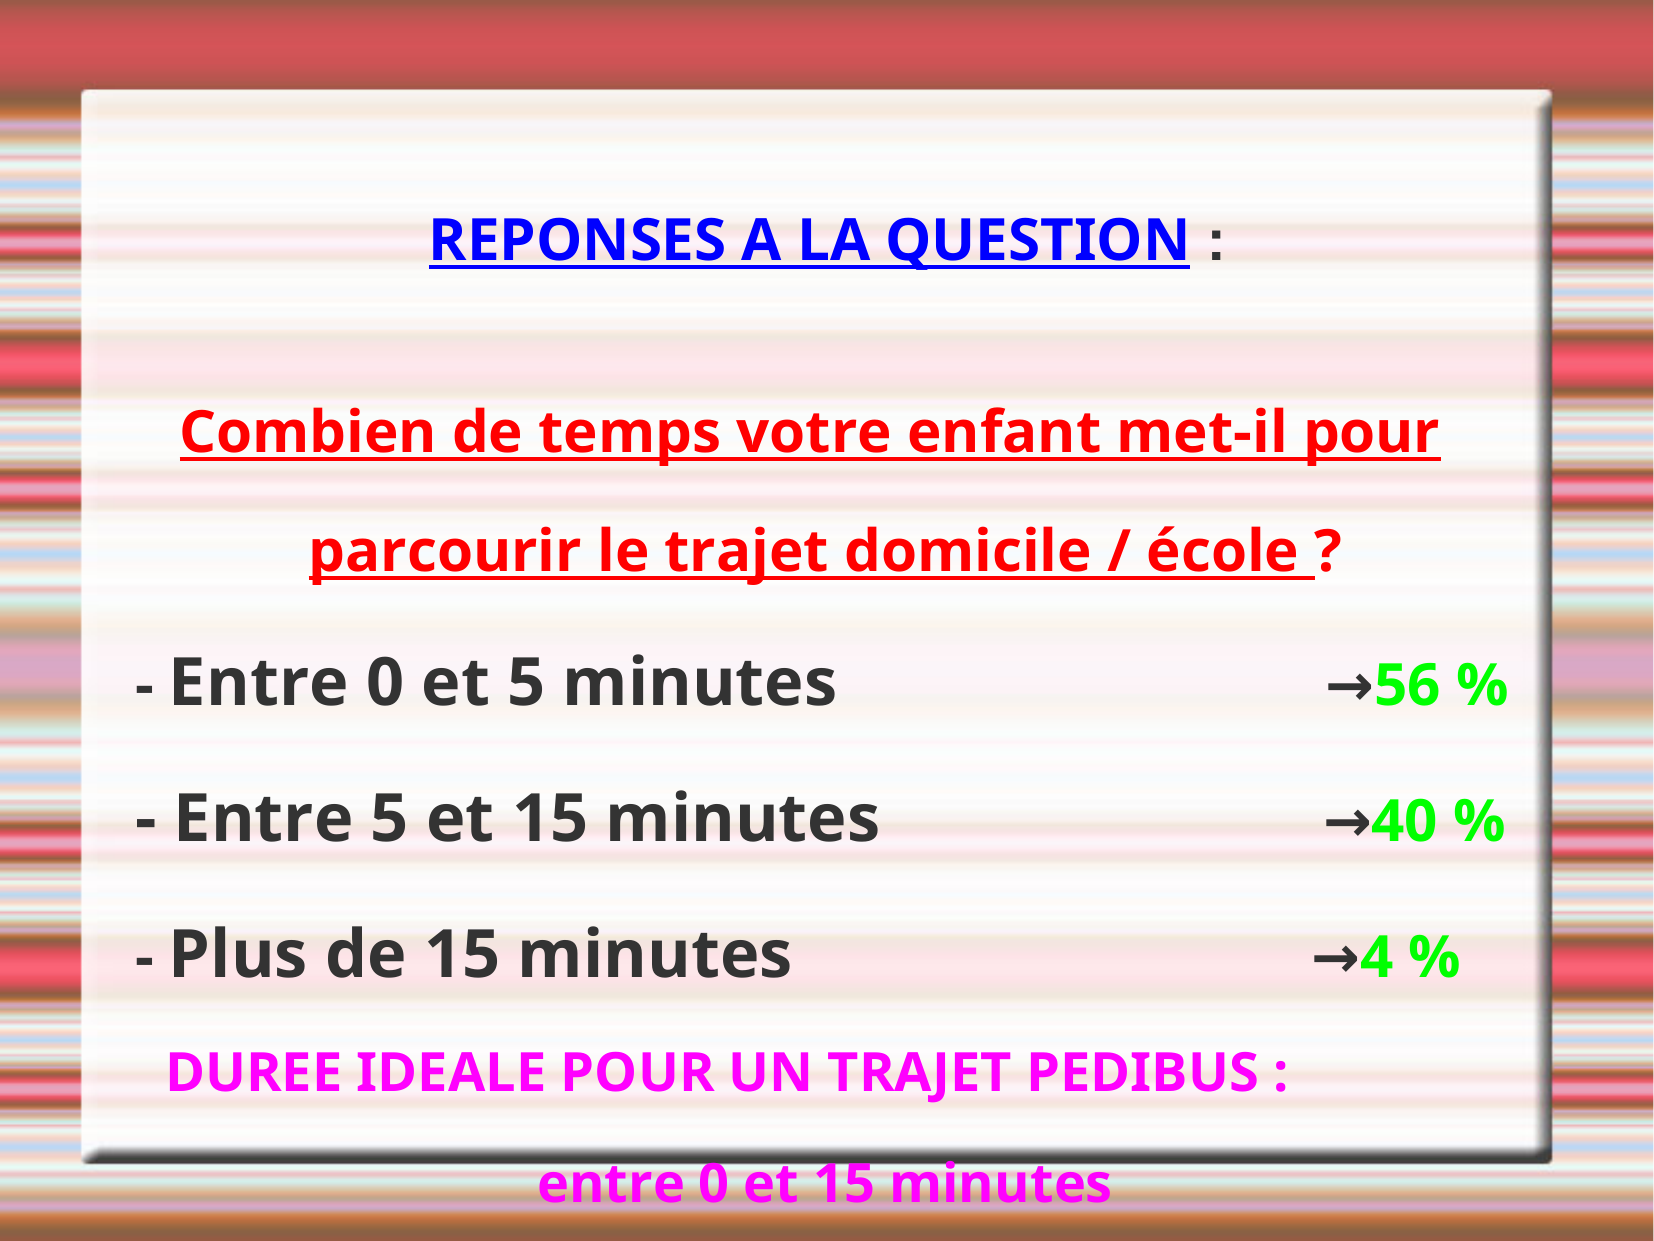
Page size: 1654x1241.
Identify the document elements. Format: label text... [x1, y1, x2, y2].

list Combien de temps votre enfant met-il pour parcourir le trajet domicile / école ? - Entre 0 et 5 minutes →56 % - Entre 5 et 15 minutes →40 % - Plus de 15 minutes →4 % DUREE IDEALE POUR UN TRAJET PEDIBUS : entre 0 et 15 minutes [134, 350, 1516, 1189]
picture [0, 0, 1654, 1241]
title REPONSES A LA QUESTION : [121, 122, 1534, 315]
